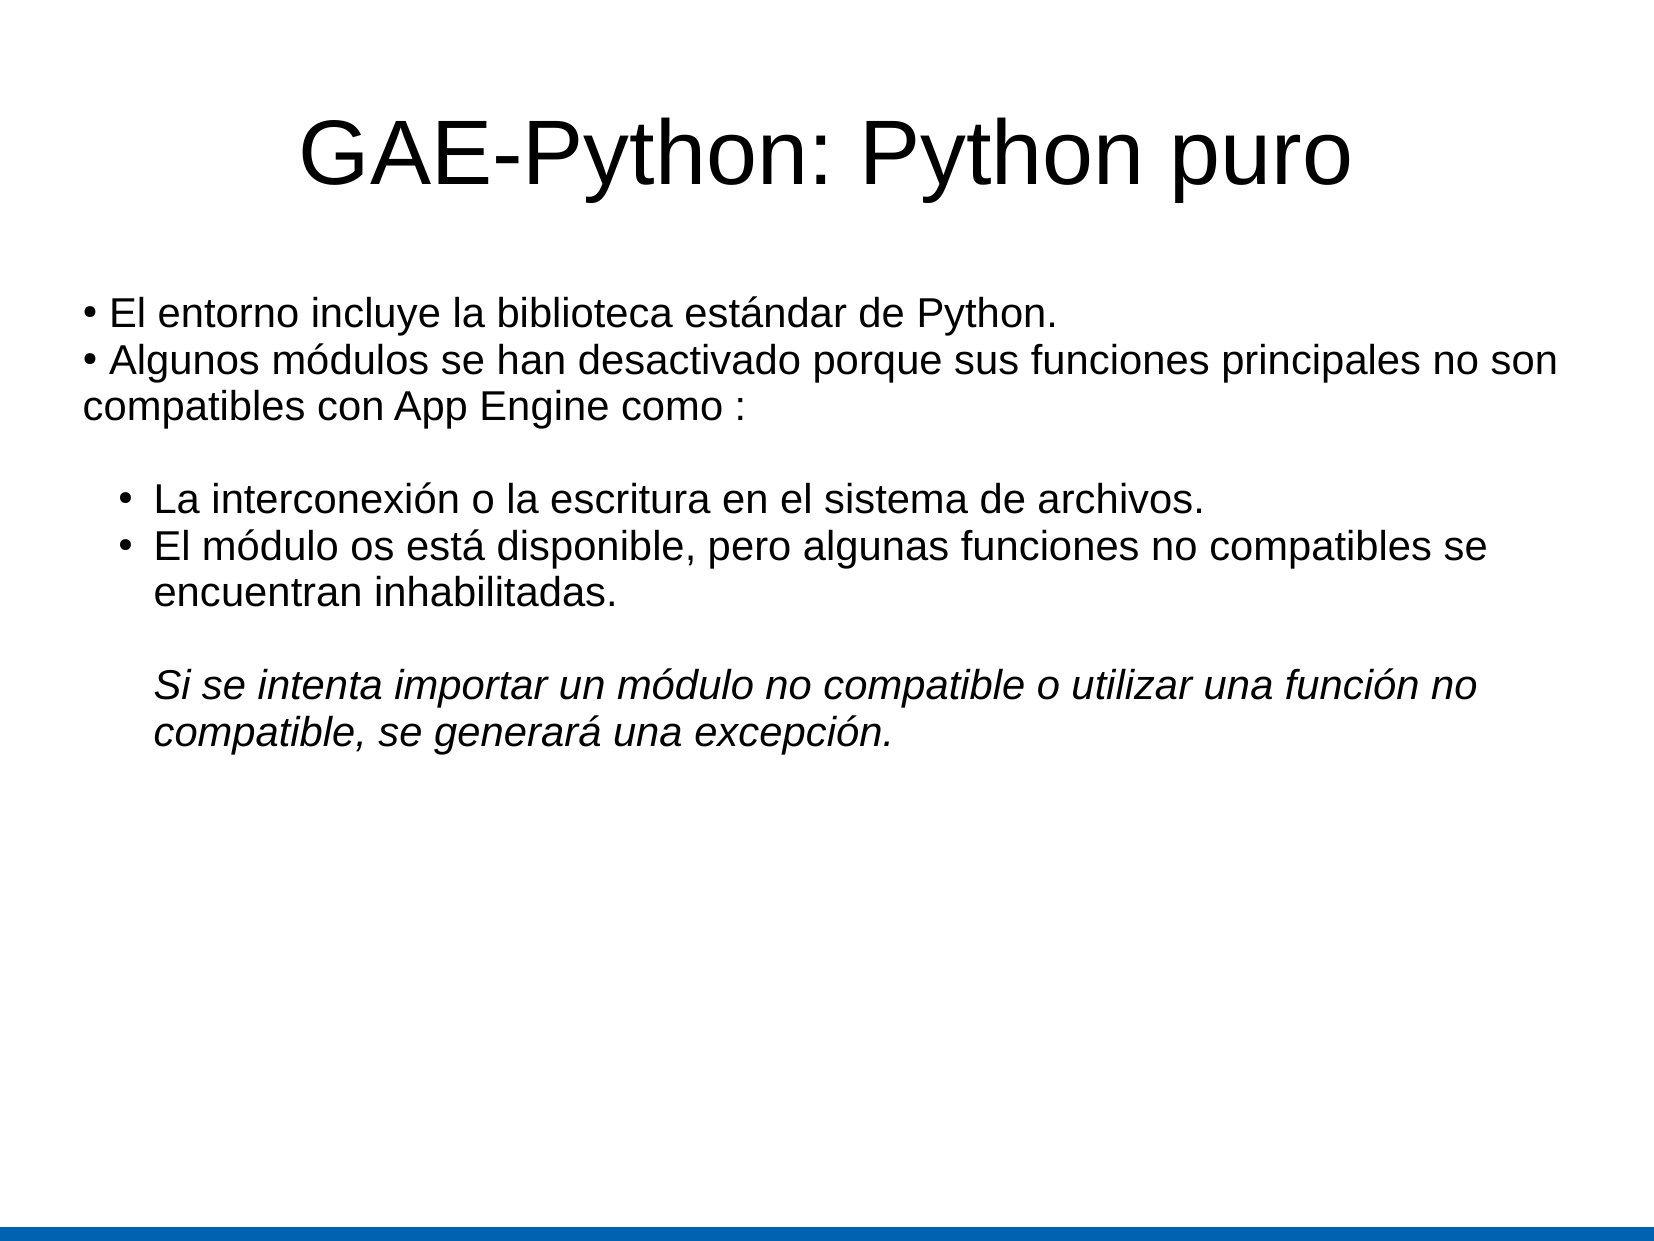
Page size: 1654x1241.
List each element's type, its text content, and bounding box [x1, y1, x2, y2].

title GAE-Python: Python puro [82, 49, 1571, 257]
subtitle El entorno incluye la biblioteca estándar de Python. Algunos módulos se han desactivado porque sus funciones principales no son compatibles con App Engine como : La interconexión o la escritura en el sistema de archivos. El módulo os está disponible, pero algunas funciones no compatibles se encuentran inhabilitadas. Si se intenta importar un módulo no compatible o utilizar una función no compatible, se generará una excepción. [82, 290, 1571, 1109]
